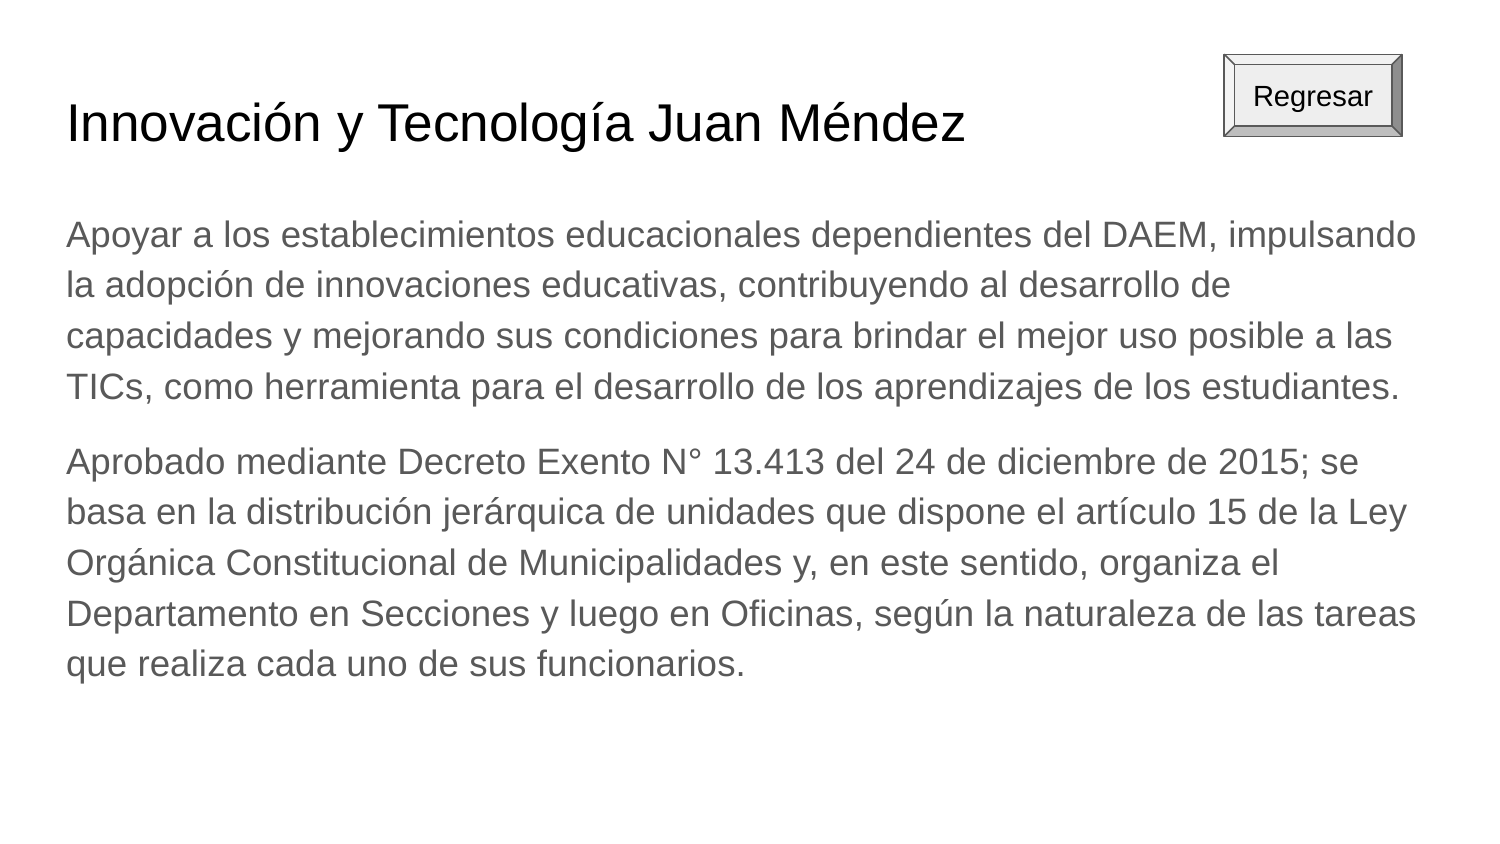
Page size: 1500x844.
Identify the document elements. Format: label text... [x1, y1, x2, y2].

list Apoyar a los establecimientos educacionales dependientes del DAEM, impulsando la adopción de innovaciones educativas, contribuyendo al desarrollo de capacidades y mejorando sus condiciones para brindar el mejor uso posible a las TICs, como herramienta para el desarrollo de los aprendizajes de los estudiantes. Aprobado mediante Decreto Exento N° 13.413 del 24 de diciembre de 2015; se basa en la distribución jerárquica de unidades que dispone el artículo 15 de la Ley Orgánica Constitucional de Municipalidades y, en este sentido, organiza el Departamento en Secciones y luego en Oficinas, según la naturaleza de las tareas que realiza cada uno de sus funcionarios. [51, 189, 1449, 750]
title Innovación y Tecnología Juan Méndez [51, 72, 1449, 167]
text_box Regresar [1235, 65, 1391, 126]
